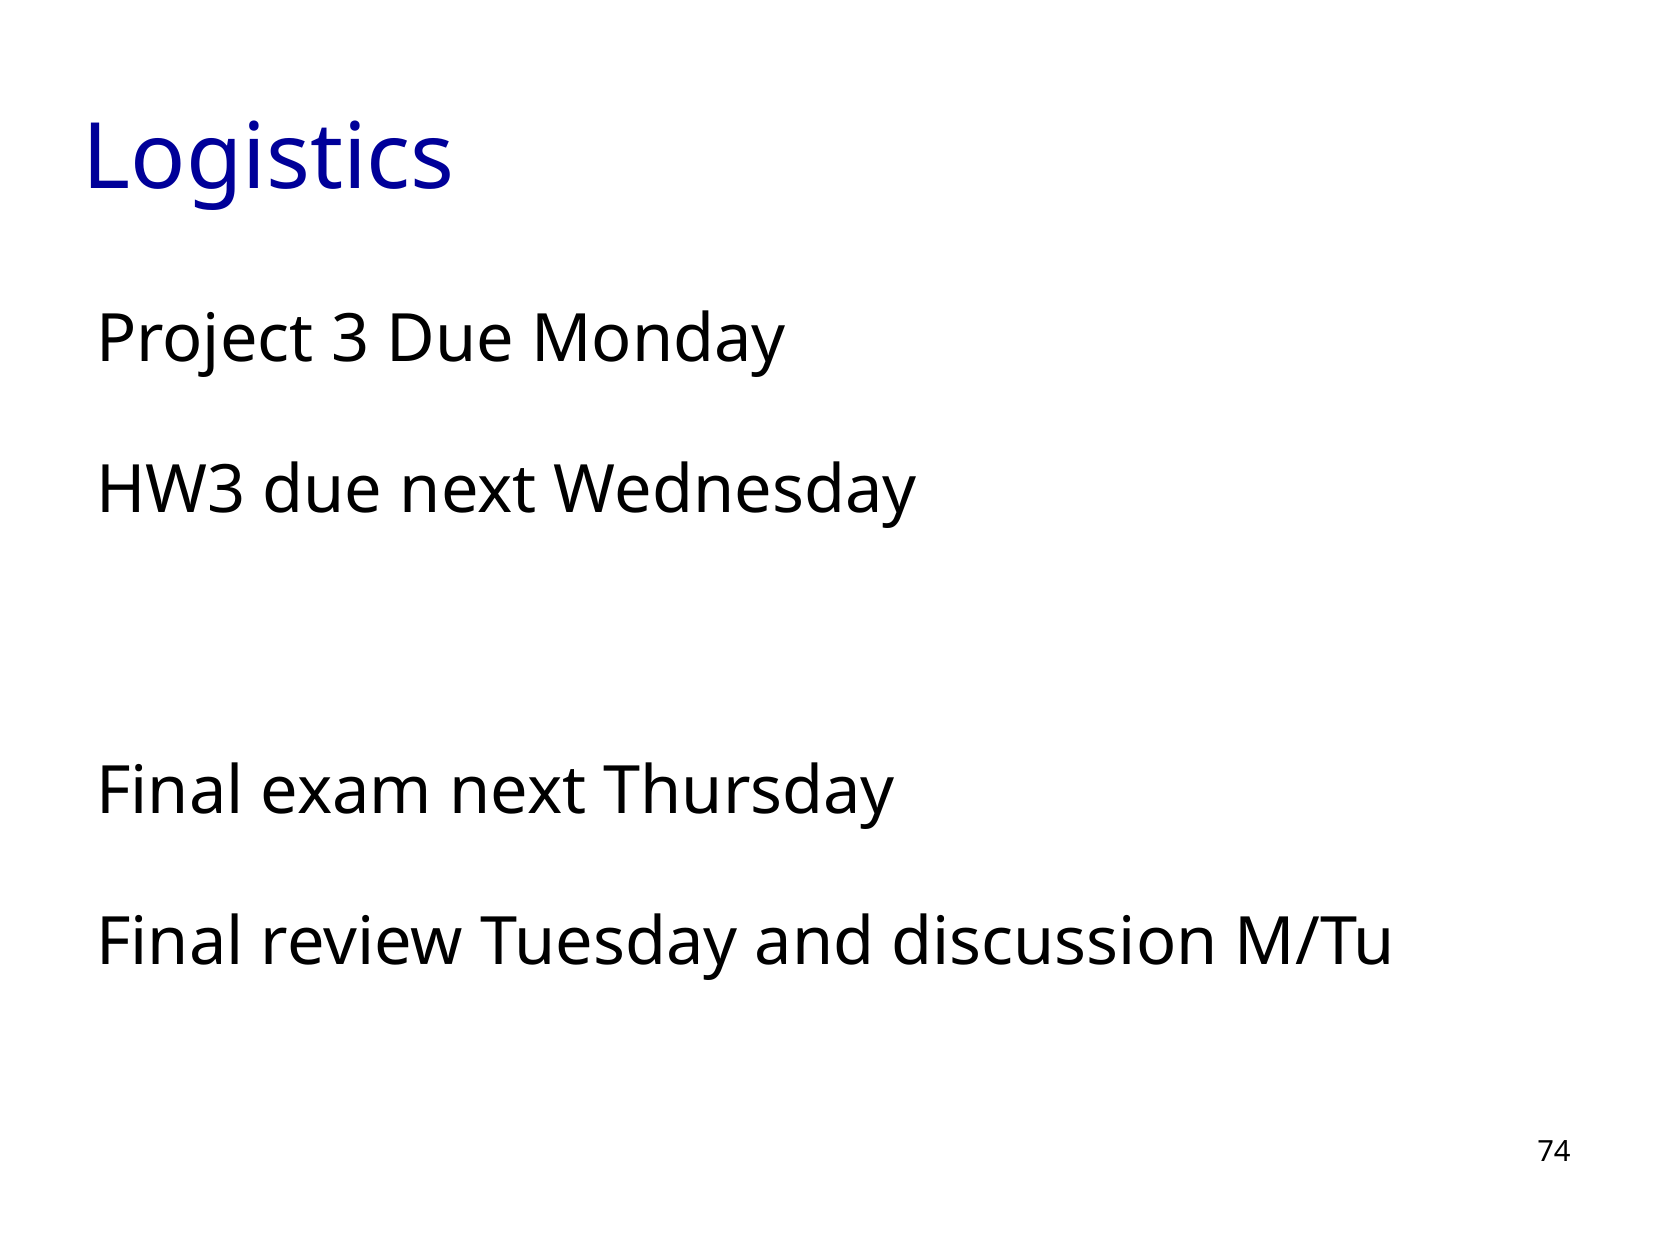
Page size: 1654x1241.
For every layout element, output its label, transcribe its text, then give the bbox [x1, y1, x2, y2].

list Project 3 Due Monday HW3 due next Wednesday Final exam next Thursday Final review Tuesday and discussion M/Tu [60, 290, 1571, 1096]
title Logistics [82, 49, 1571, 257]
